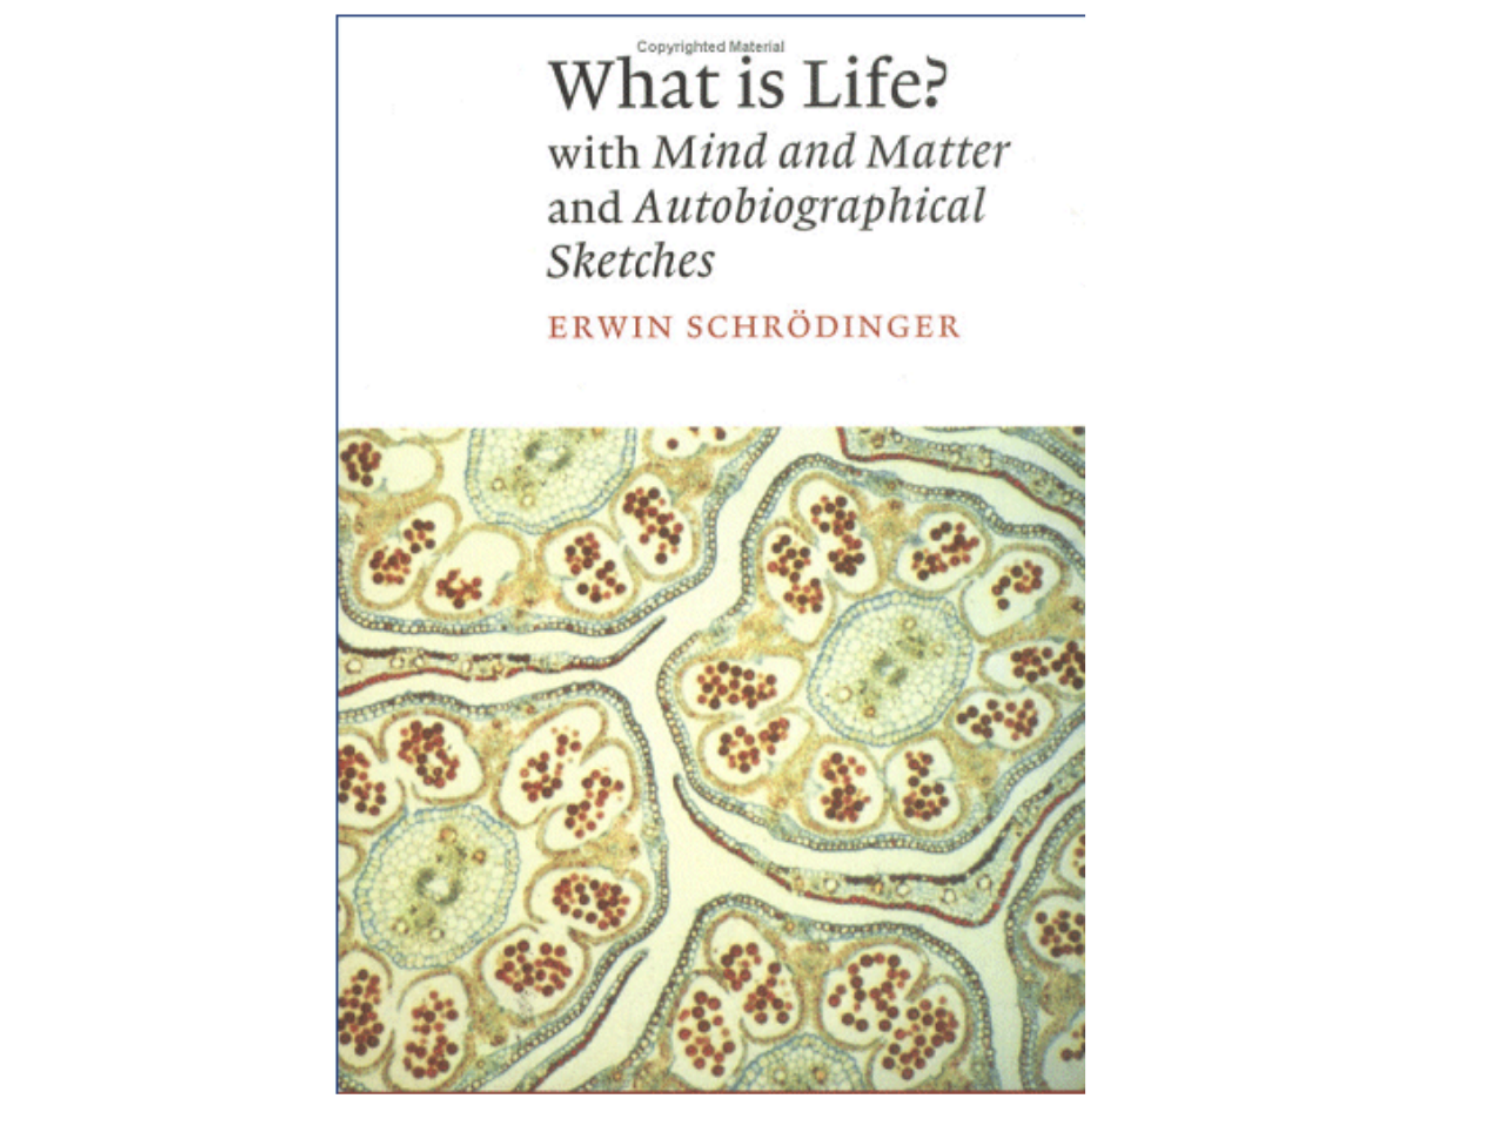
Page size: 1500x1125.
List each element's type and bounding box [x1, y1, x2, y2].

picture [91, 0, 1412, 1125]
